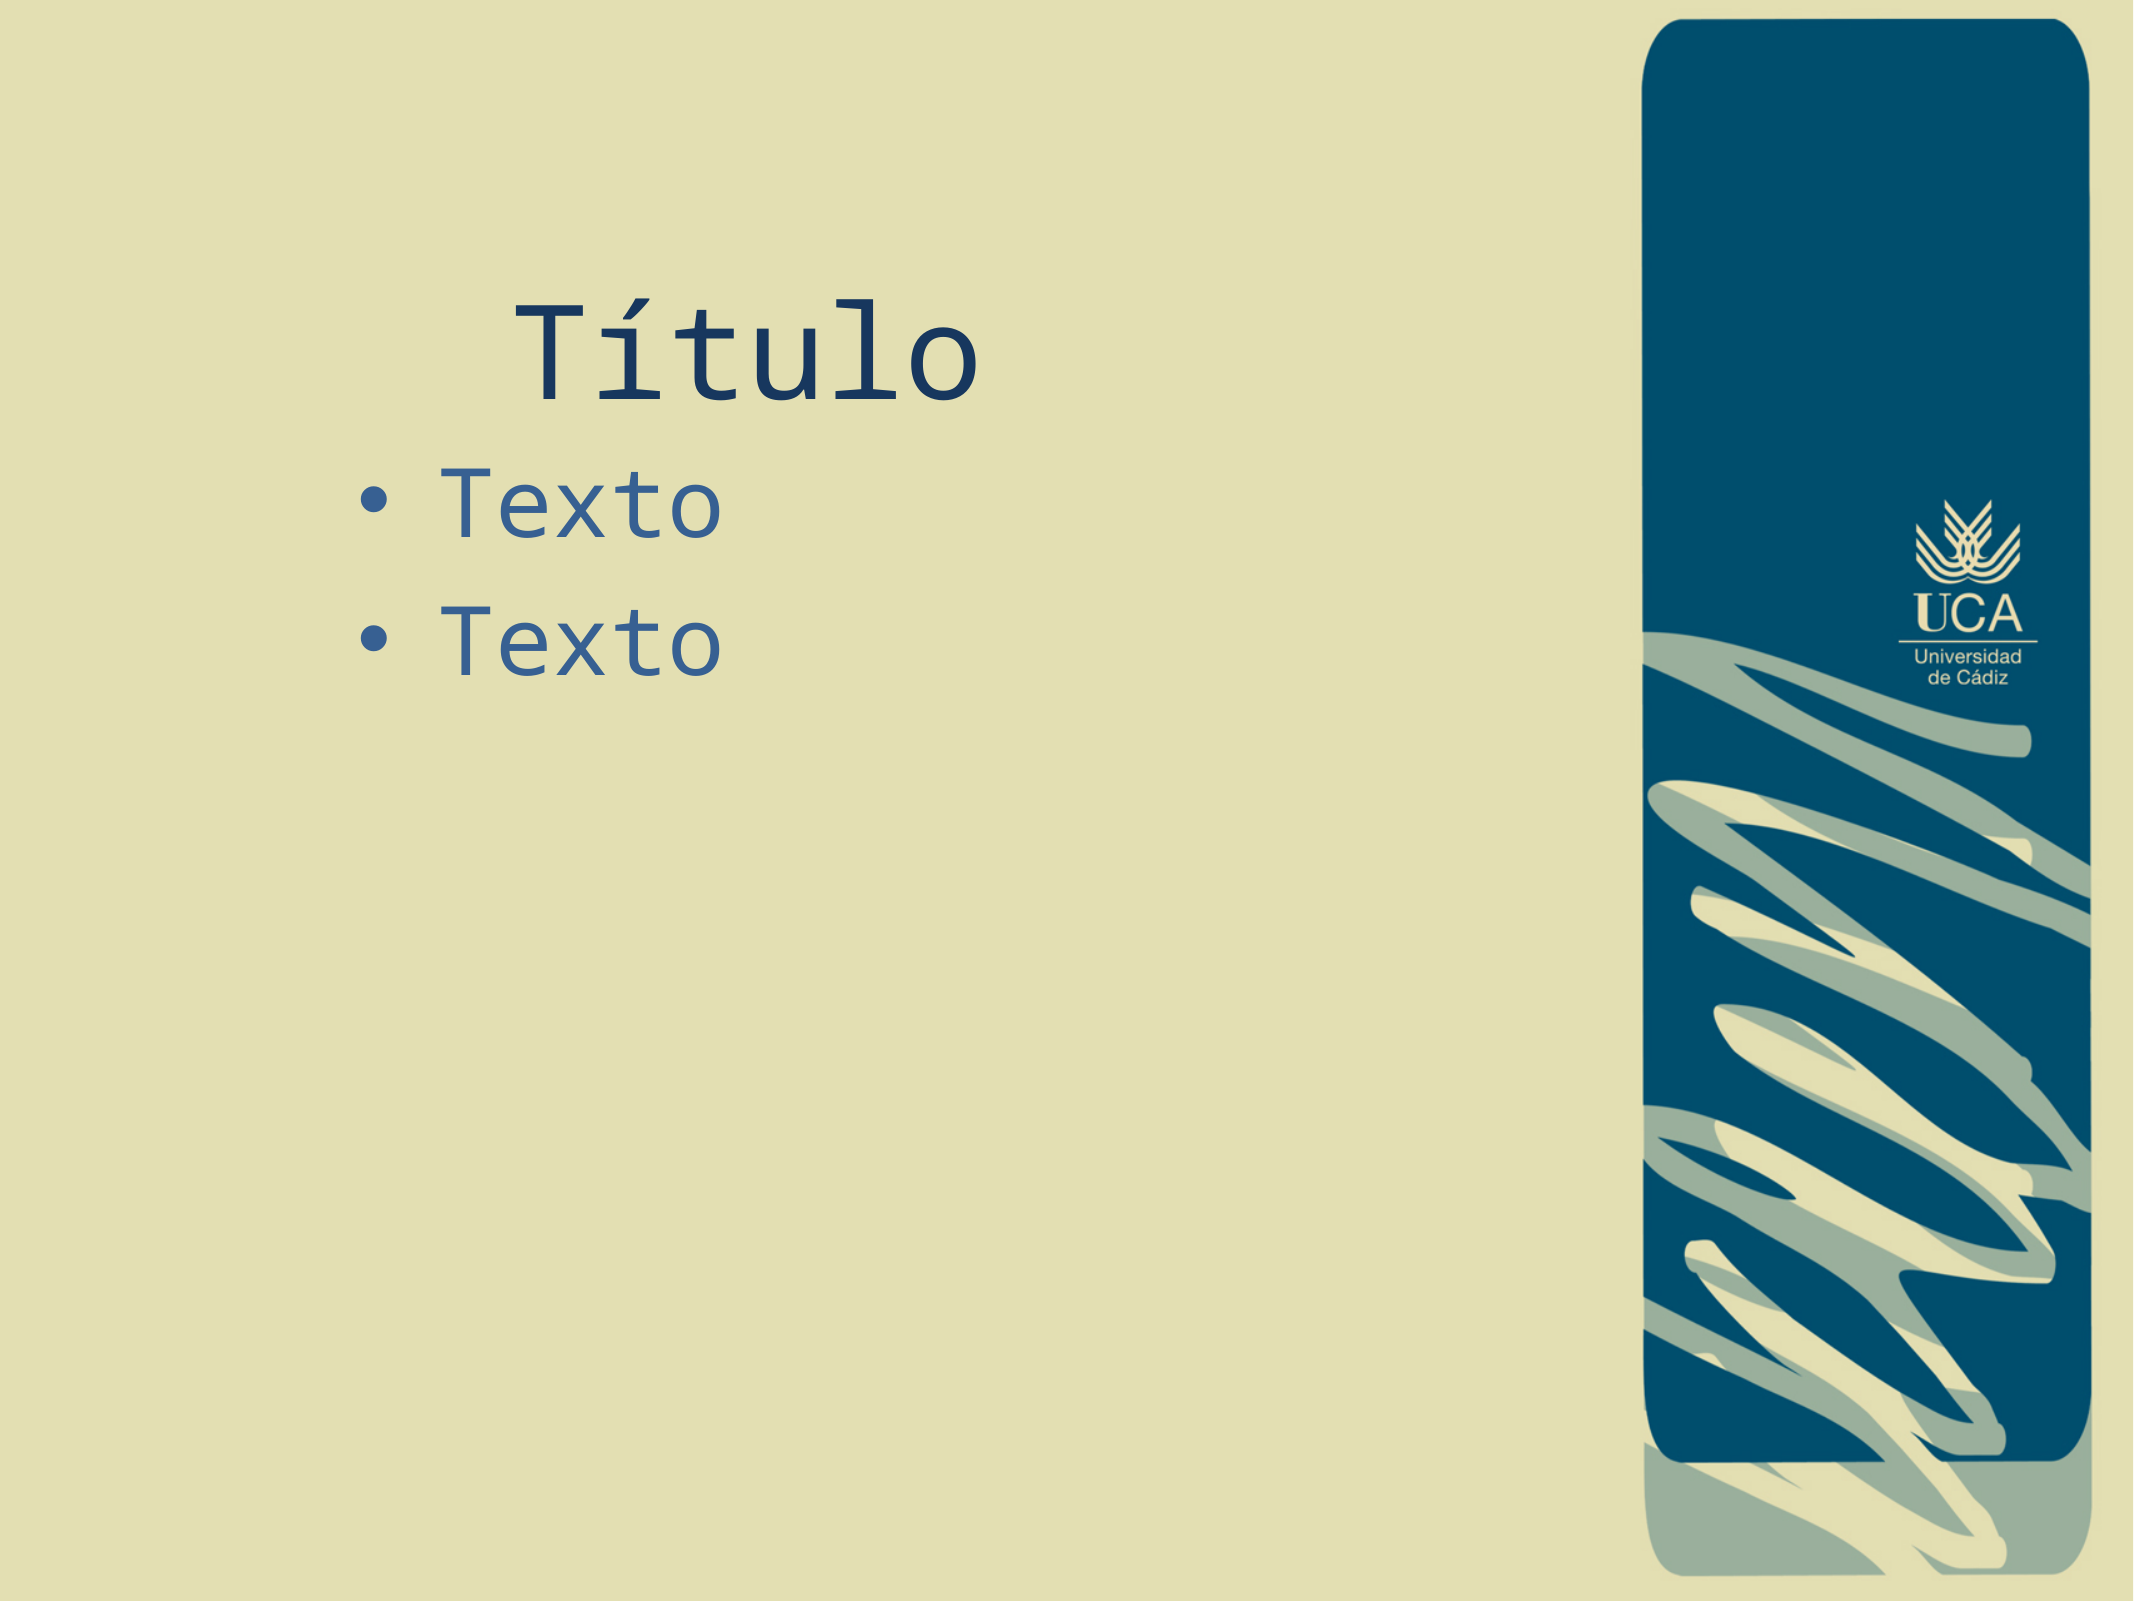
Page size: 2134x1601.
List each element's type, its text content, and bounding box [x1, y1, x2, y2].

list Texto Texto [336, 430, 1158, 1209]
title Título [336, 257, 1158, 430]
picture [0, 0, 2134, 1601]
